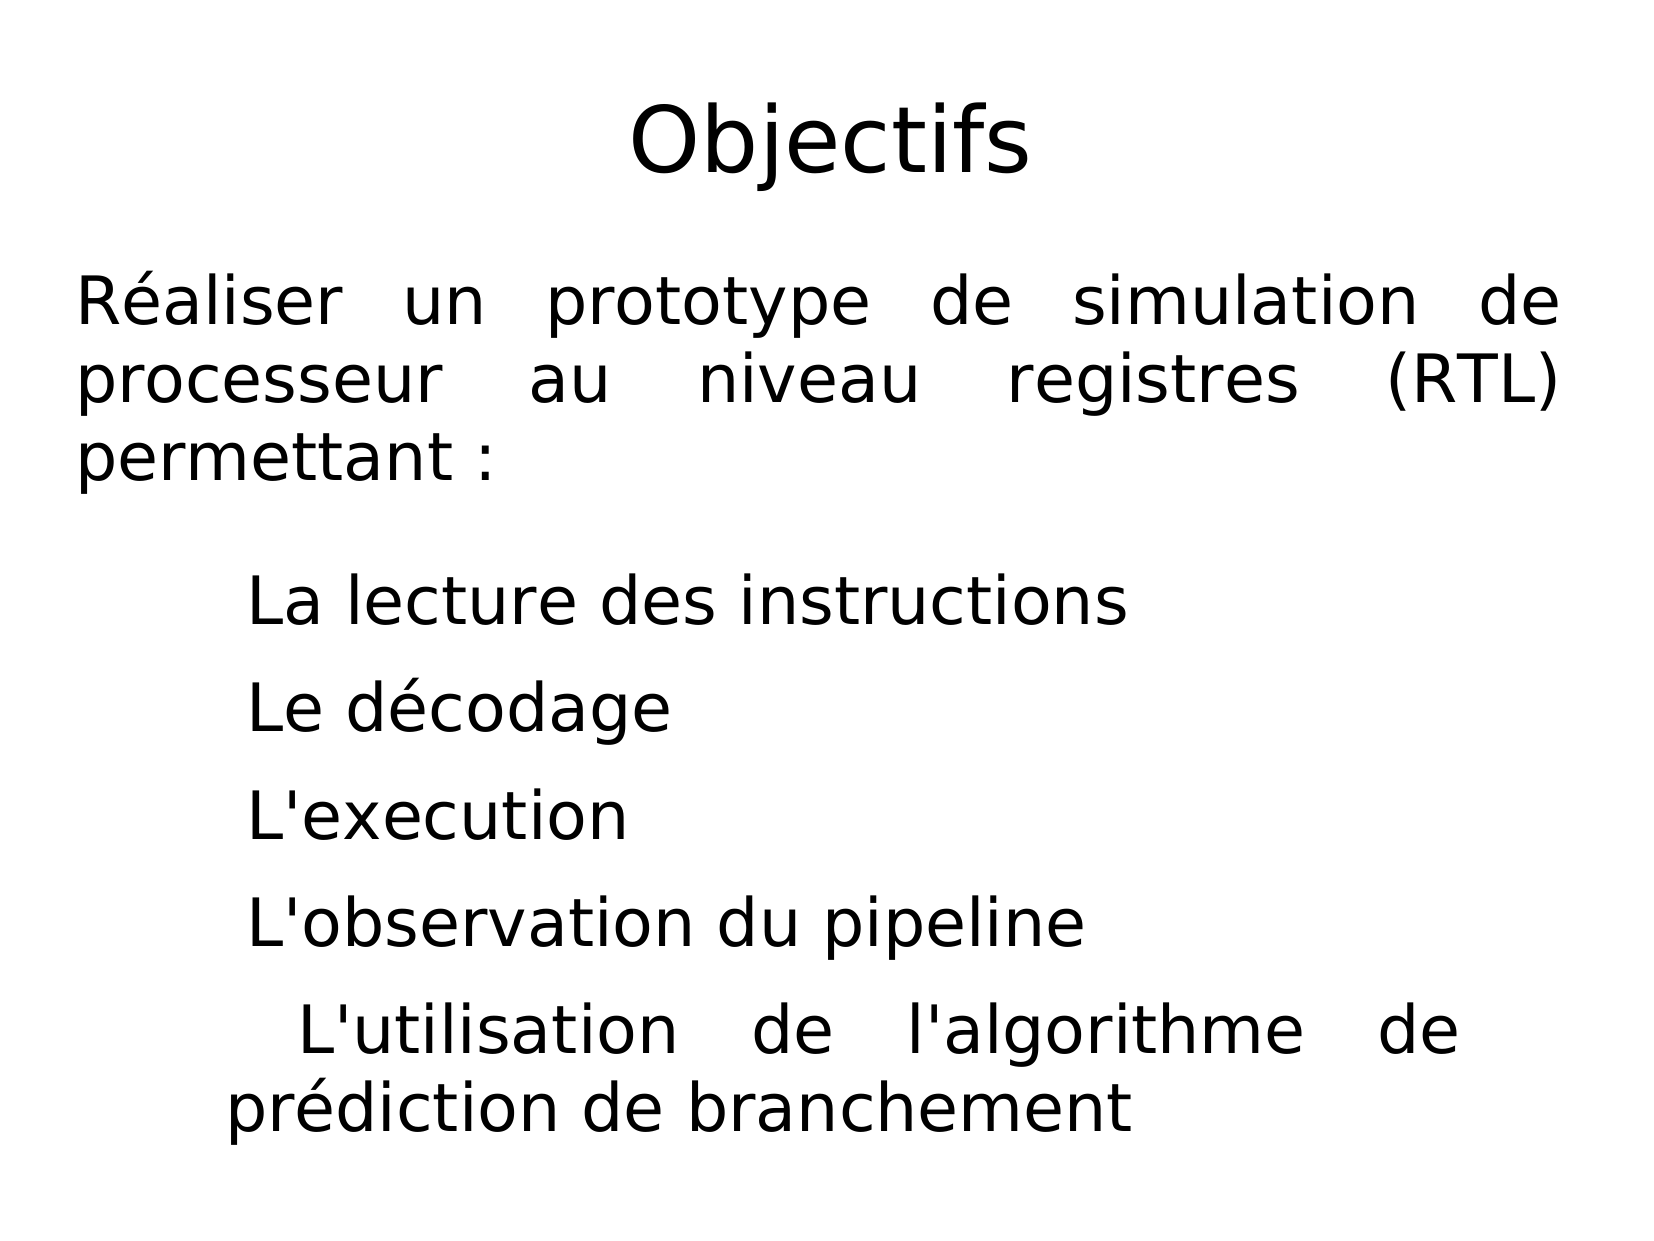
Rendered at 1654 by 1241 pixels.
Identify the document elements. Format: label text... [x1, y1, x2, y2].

title Objectifs [86, 37, 1576, 245]
list La lecture des instructions Le décodage L'execution L'observation du pipeline L'utilisation de l'algorithme de prédiction de branchement [225, 574, 1463, 1148]
text_box Réaliser un prototype de simulation de processeur au niveau registres (RTL) permettant : [75, 262, 1564, 574]
